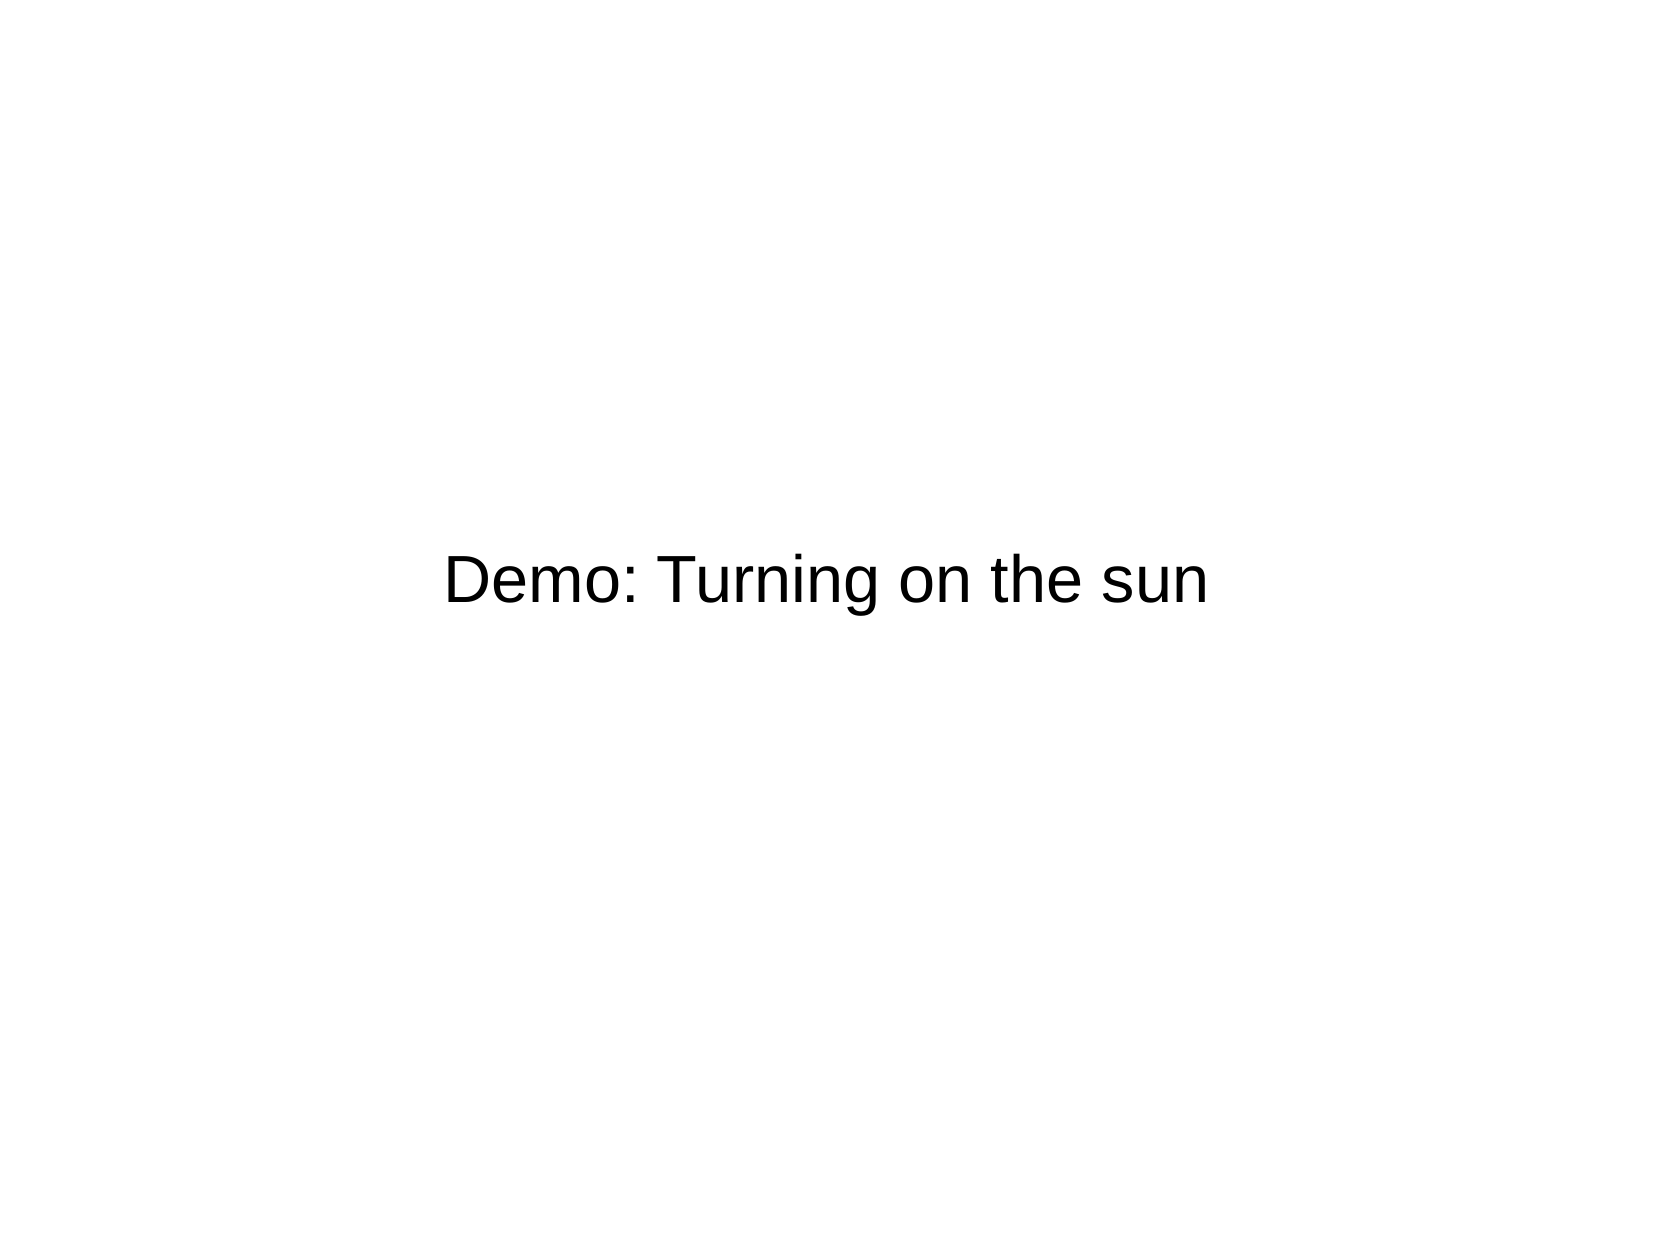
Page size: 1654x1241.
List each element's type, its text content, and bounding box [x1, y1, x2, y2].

subtitle Demo: Turning on the sun [82, 49, 1571, 1109]
